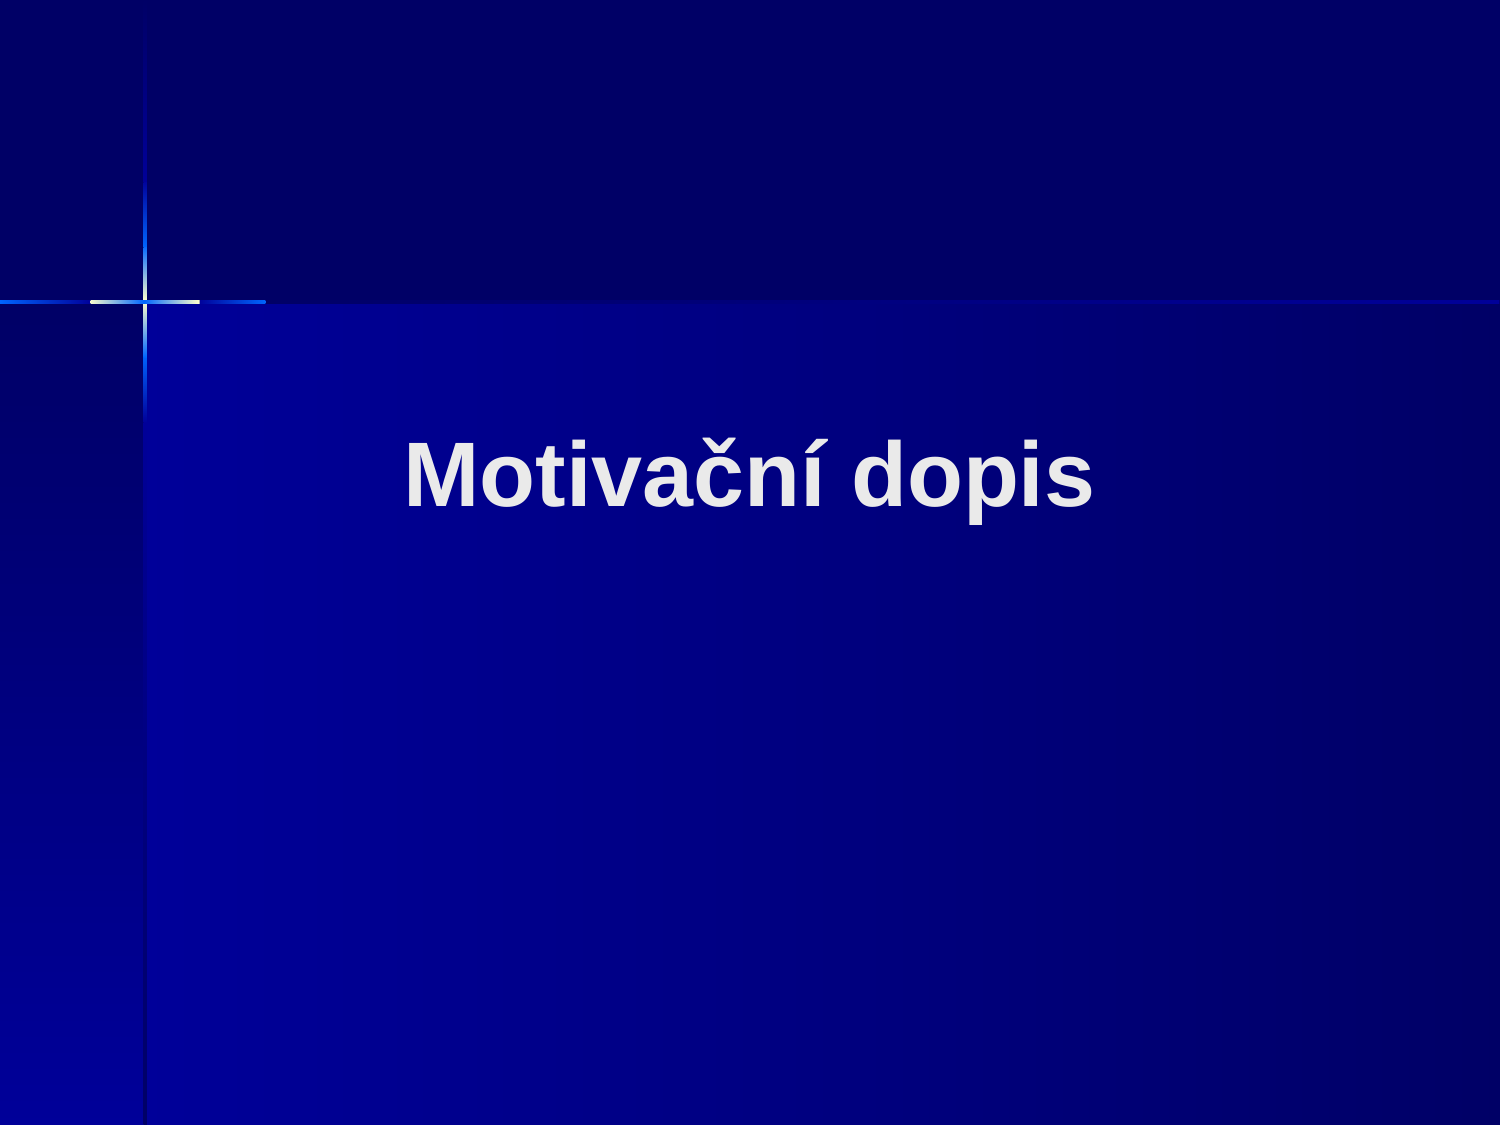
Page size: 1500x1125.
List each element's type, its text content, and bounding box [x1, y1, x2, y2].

title Motivační dopis [112, 349, 1388, 591]
